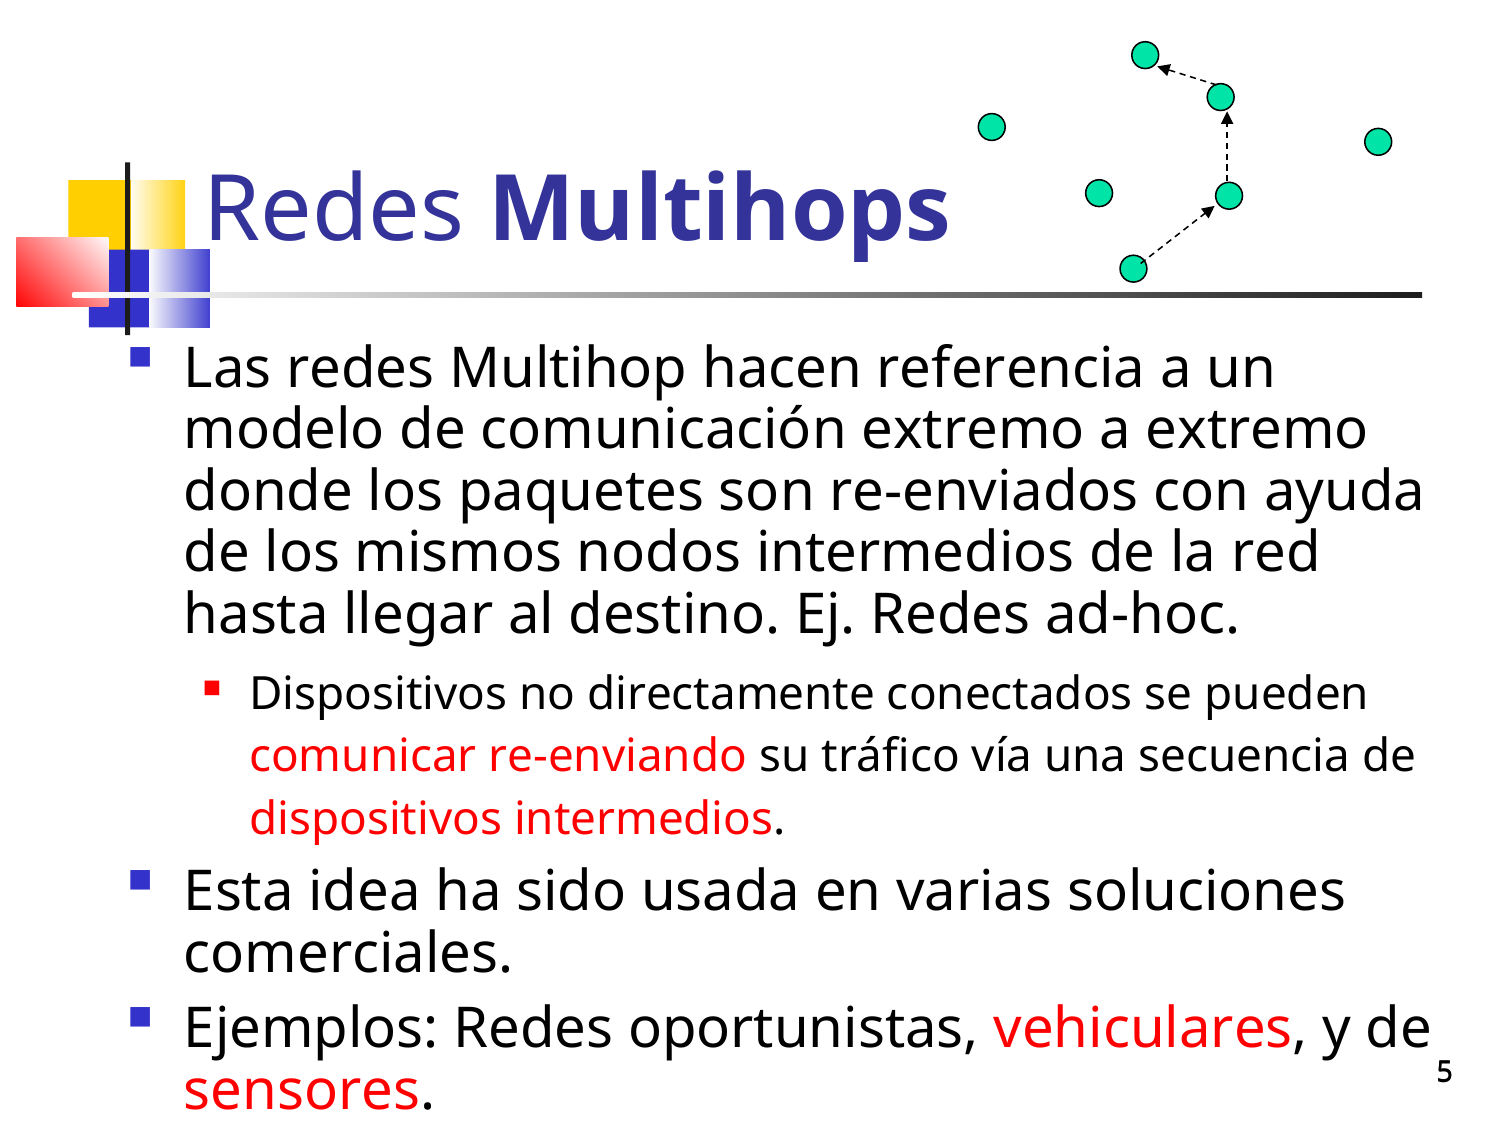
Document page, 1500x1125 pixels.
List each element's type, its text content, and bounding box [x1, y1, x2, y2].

title Redes Multihops [188, 20, 1280, 276]
list Las redes Multihop hacen referencia a un modelo de comunicación extremo a extremo donde los paquetes son re-enviados con ayuda de los mismos nodos intermedios de la red hasta llegar al destino. Ej. Redes ad-hoc. Dispositivos no directamente conectados se pueden comunicar re-enviando su tráfico vía una secuencia de dispositivos intermedios. Esta idea ha sido usada en varias soluciones comerciales. Ejemplos: Redes oportunistas, vehiculares, y de sensores. [112, 331, 1469, 1073]
text_box <number> [1155, 1073, 1468, 1100]
